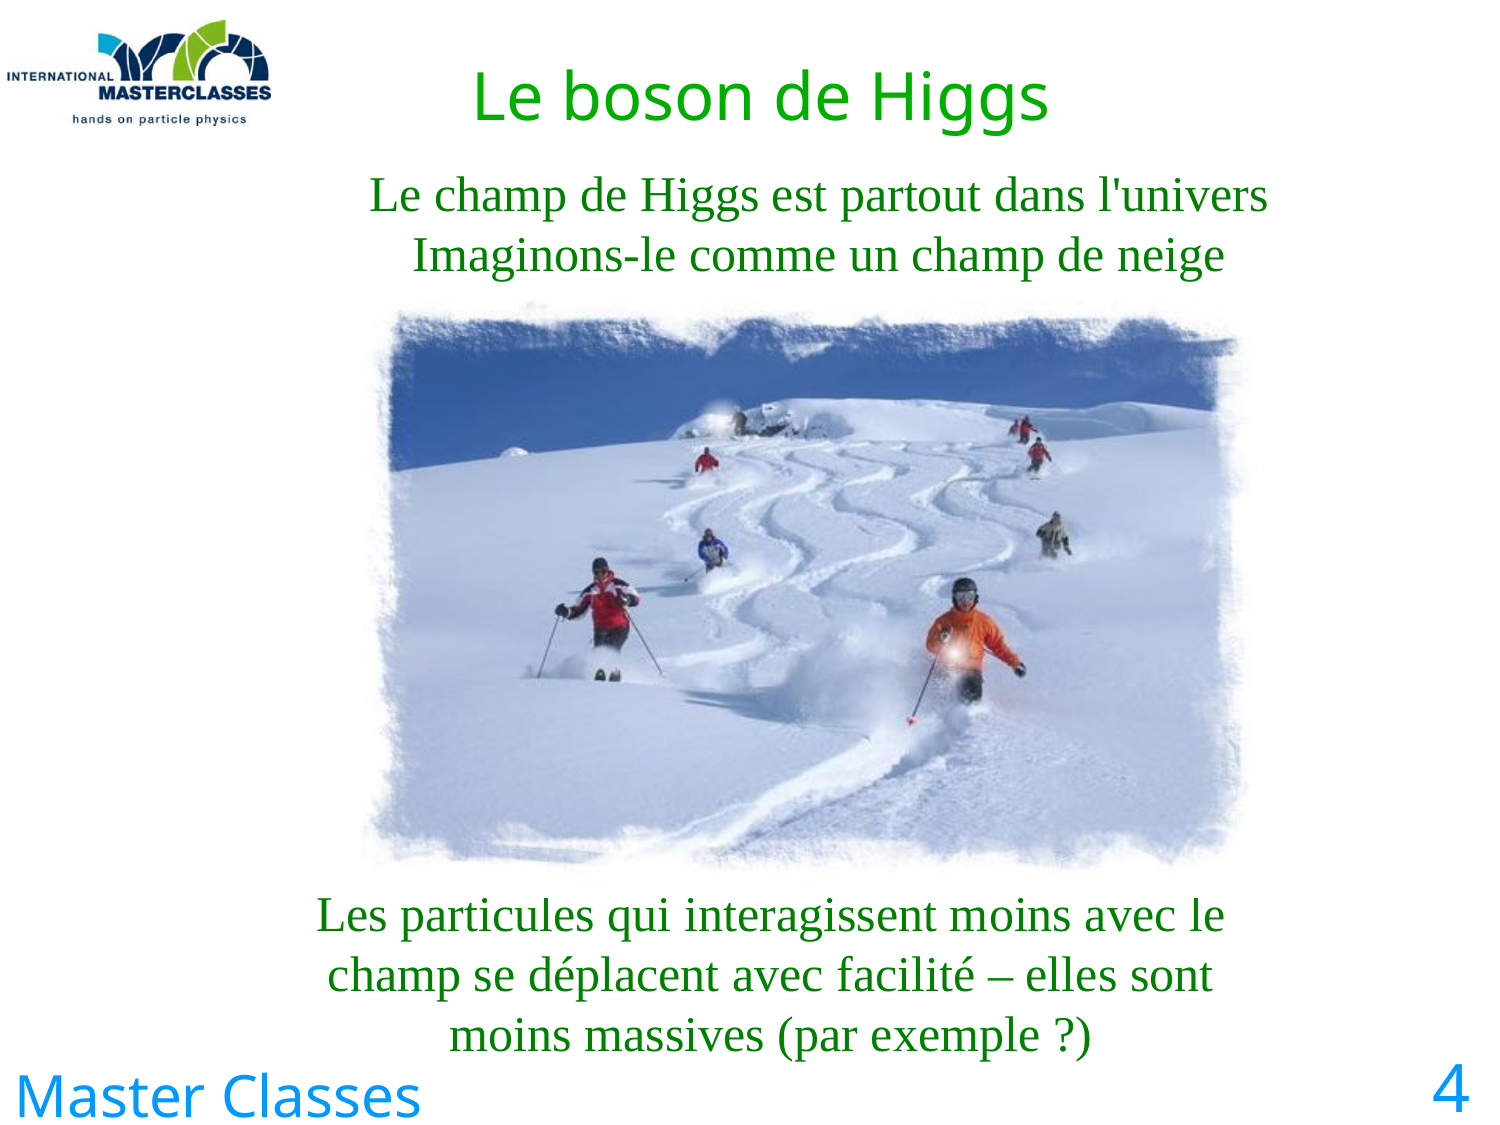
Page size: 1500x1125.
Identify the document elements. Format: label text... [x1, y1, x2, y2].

text_box Le champ de Higgs est partout dans l'univers Imaginons-le comme un champ de neige [354, 153, 1335, 289]
picture [2, 10, 259, 130]
title Le boson de Higgs [259, 0, 1263, 188]
picture [339, 286, 1288, 898]
text_box Les particules qui interagissent moins avec le champ se déplacent avec facilité – elles sont moins massives (par exemple ?) [301, 874, 1341, 1087]
